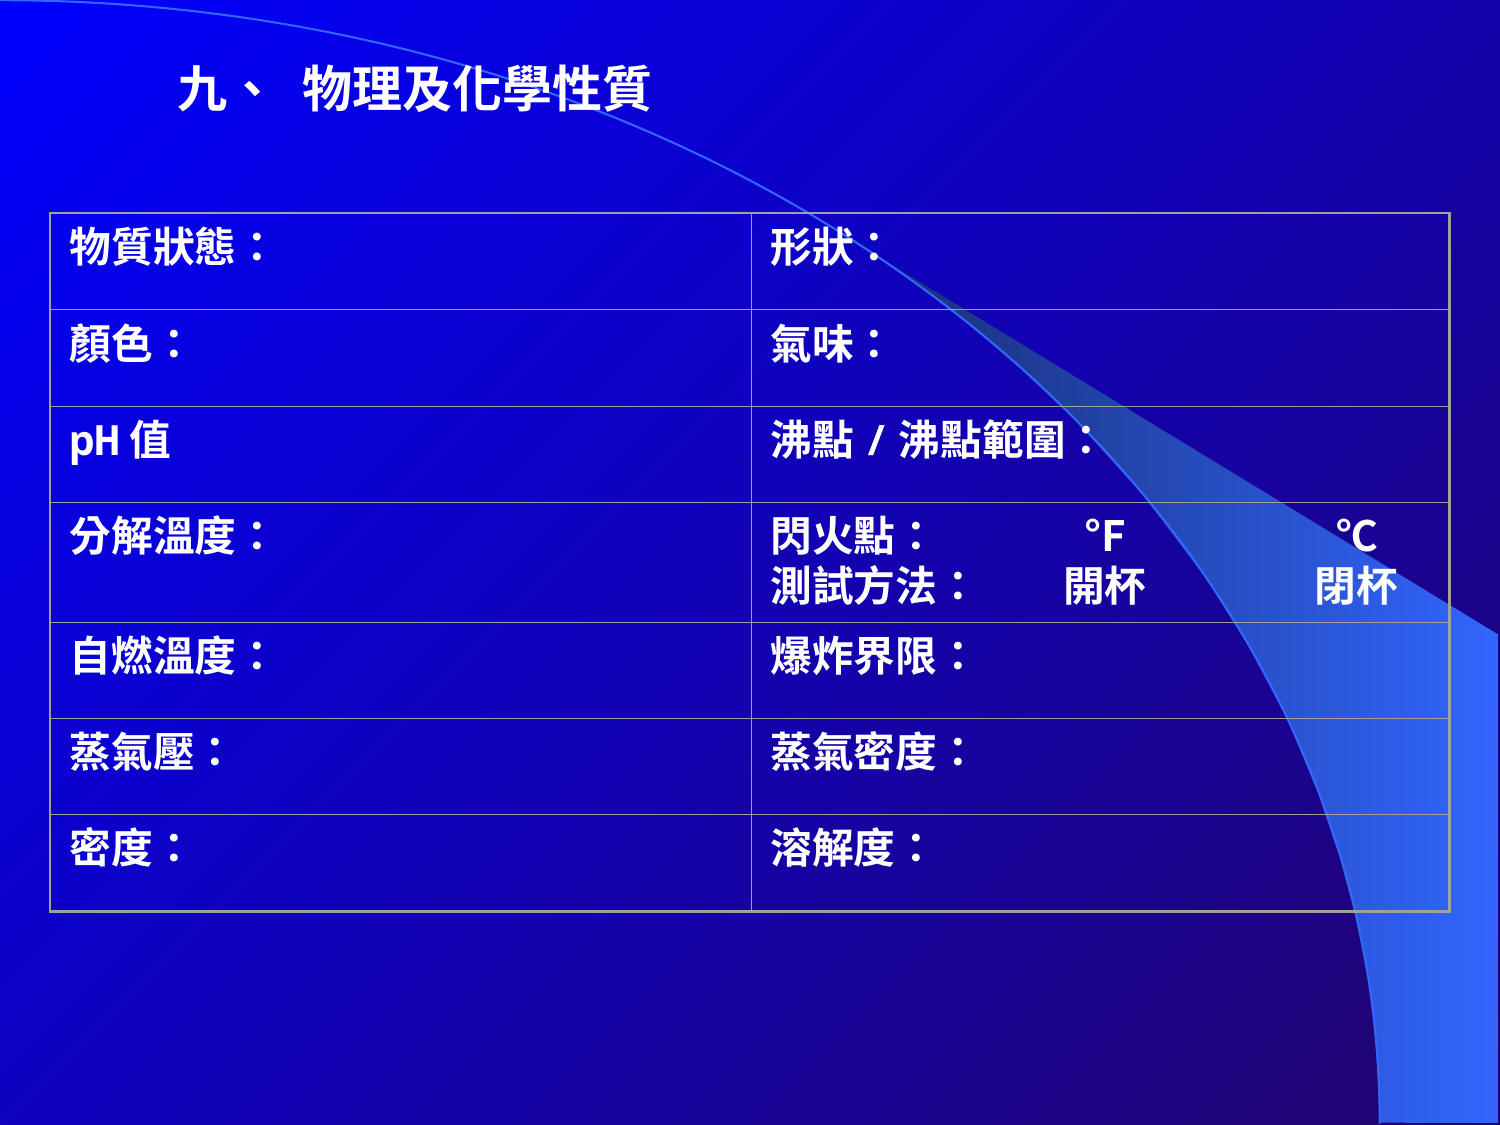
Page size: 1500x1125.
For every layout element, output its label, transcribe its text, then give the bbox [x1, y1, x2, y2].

text_box 顏色： [55, 310, 748, 406]
text_box 分解溫度： [55, 503, 748, 622]
text_box 九、 物理及化學性質 [162, 50, 668, 125]
text_box 蒸氣密度： [755, 719, 1445, 814]
text_box 蒸氣壓： [55, 719, 748, 814]
text_box pH值 [55, 407, 748, 502]
text_box 自燃溫度： [55, 623, 748, 718]
text_box 密度： [55, 815, 748, 910]
text_box 沸點/沸點範圍： [755, 407, 1445, 502]
text_box 爆炸界限： [755, 623, 1445, 718]
text_box 閃火點： ℉ ℃ 測試方法： 開杯 閉杯 [755, 503, 1445, 622]
text_box 物質狀態： [55, 214, 748, 309]
text_box 溶解度： [755, 815, 1445, 910]
text_box 氣味： [755, 310, 1445, 406]
text_box 形狀： [755, 214, 1445, 309]
